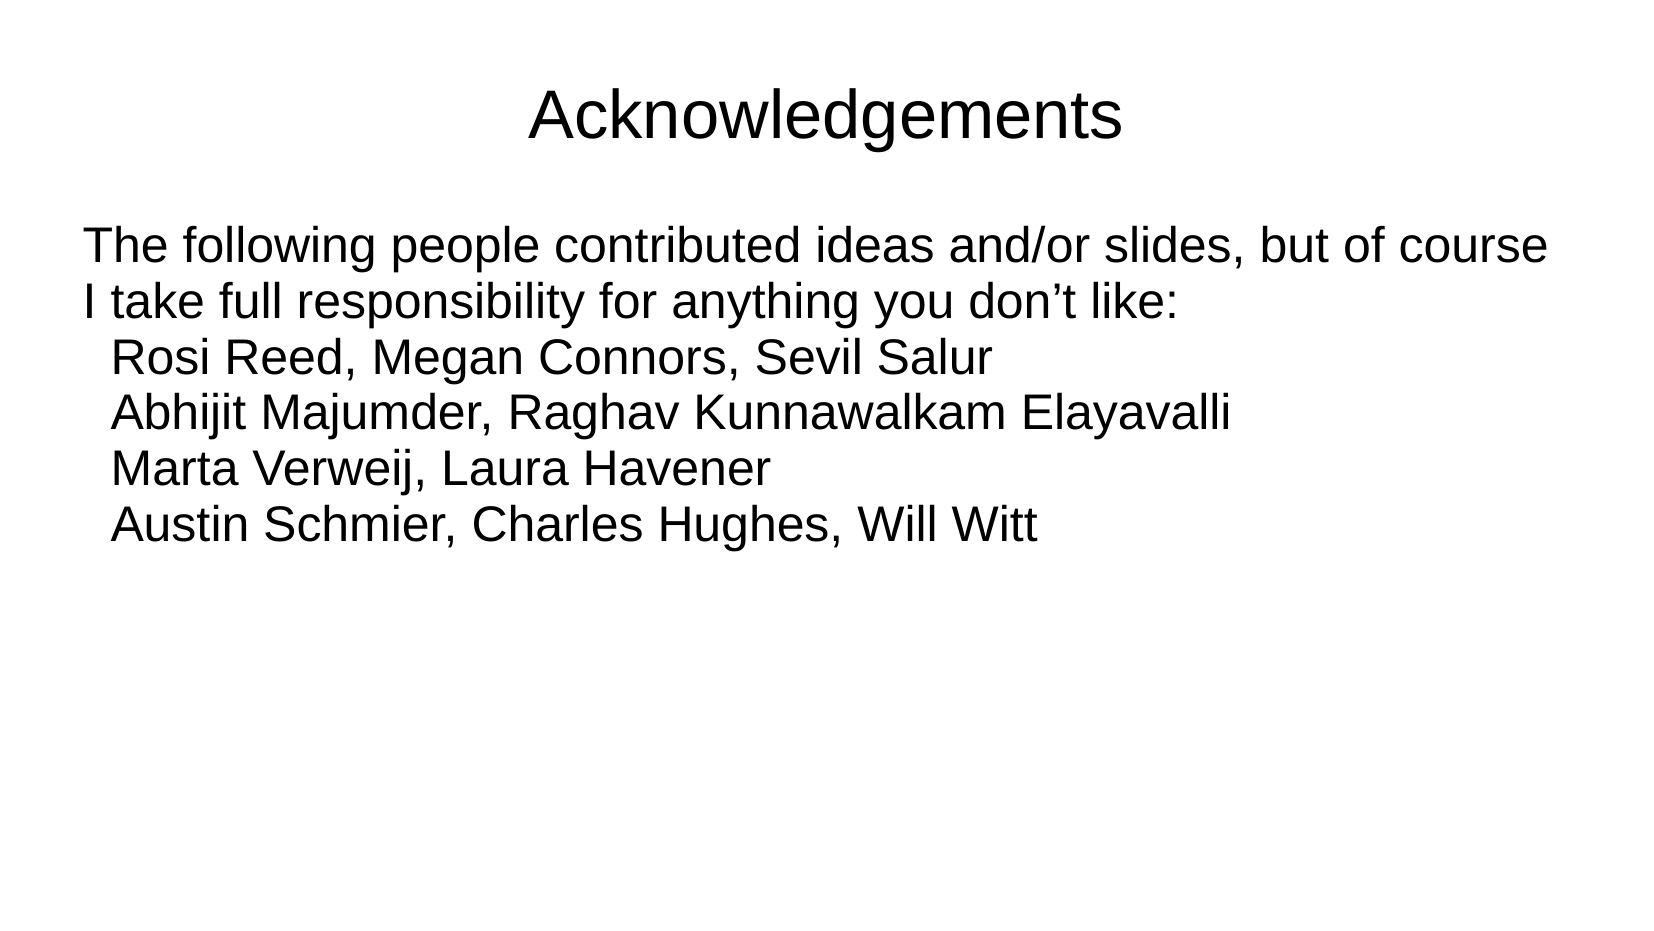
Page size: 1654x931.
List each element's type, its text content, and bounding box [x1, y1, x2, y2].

title Acknowledgements [82, 37, 1571, 193]
list The following people contributed ideas and/or slides, but of course I take full responsibility for anything you don’t like: Rosi Reed, Megan Connors, Sevil Salur Abhijit Majumder, Raghav Kunnawalkam Elayavalli Marta Verweij, Laura Havener Austin Schmier, Charles Hughes, Will Witt [82, 217, 1571, 757]
